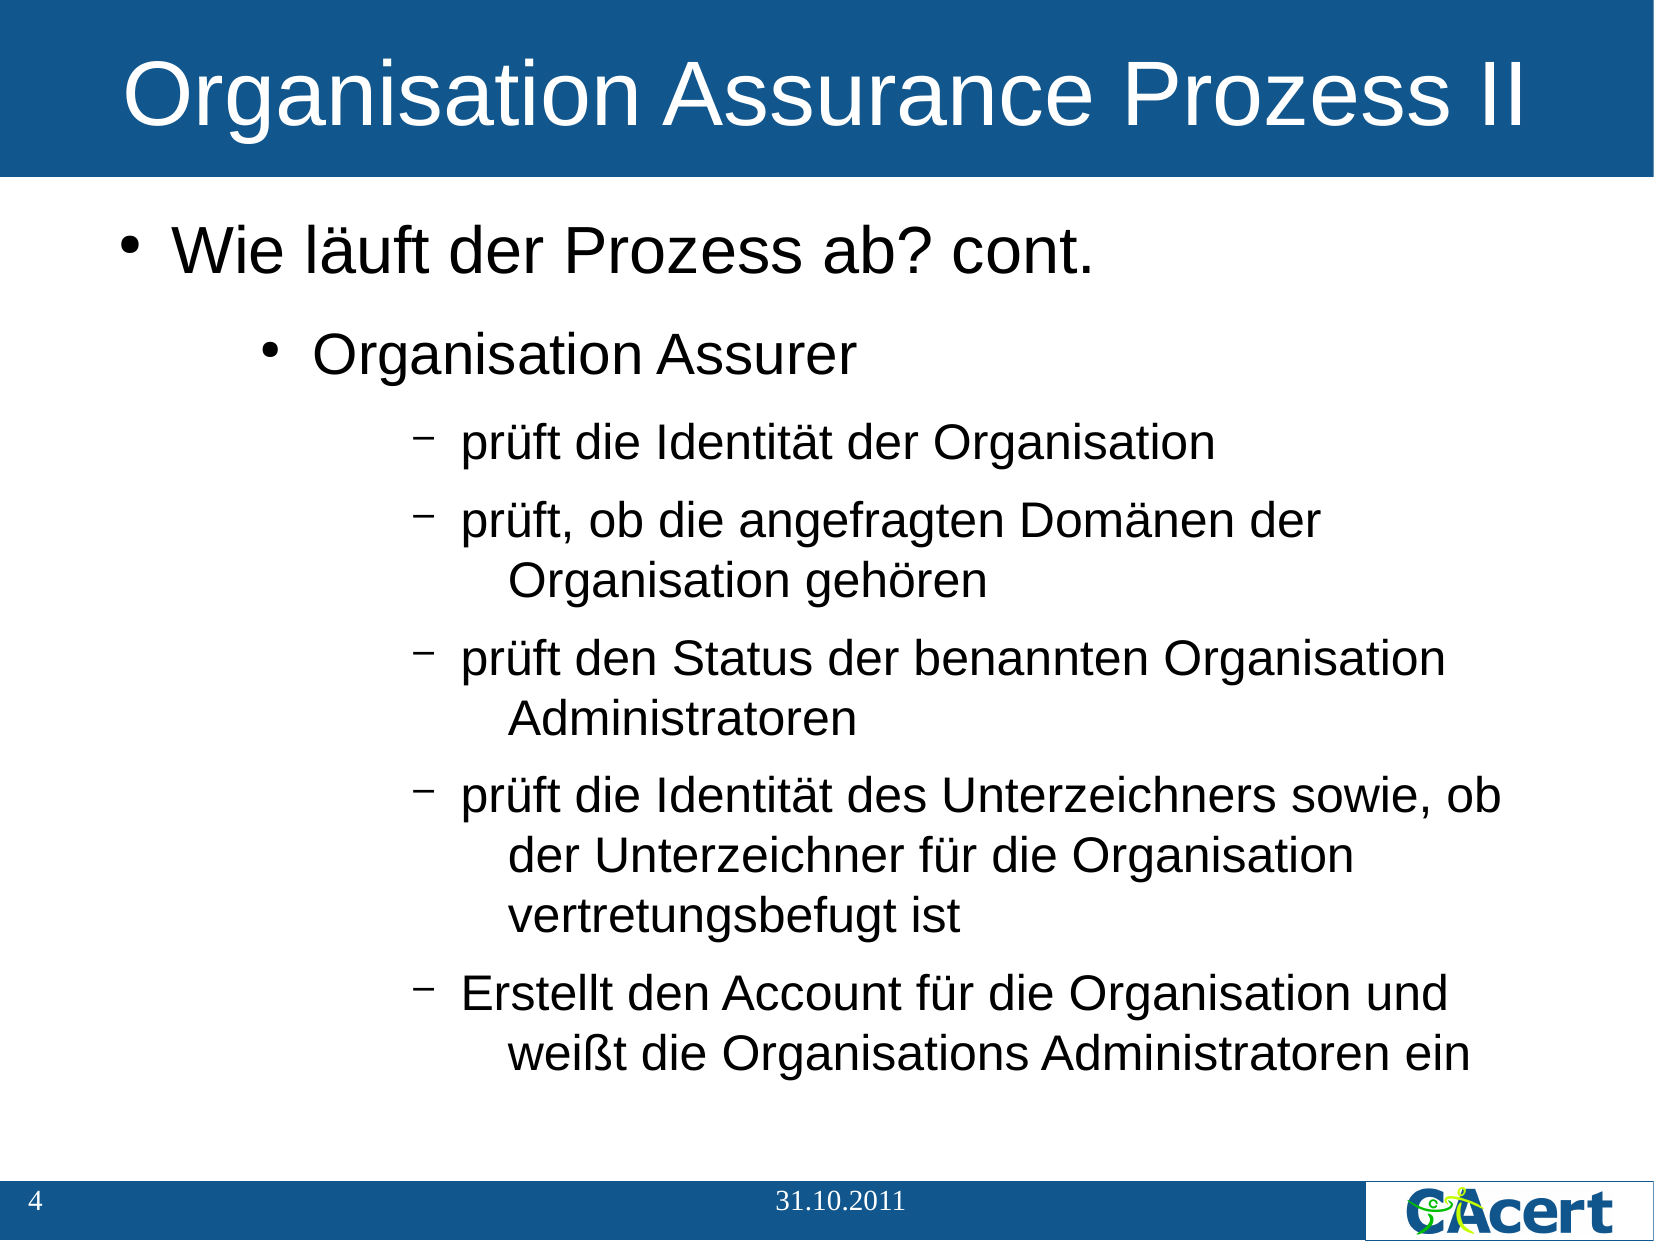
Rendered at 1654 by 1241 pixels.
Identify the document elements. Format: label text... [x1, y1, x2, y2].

text_box <Nummer> [28, 1181, 414, 1241]
picture [1406, 1186, 1613, 1235]
title Organisation Assurance Prozess II [82, 33, 1571, 144]
list Wie läuft der Prozess ab? cont. Organisation Assurer prüft die Identität der Organisation prüft, ob die angefragten Domänen der Organisation gehören prüft den Status der benannten Organisation Administratoren prüft die Identität des Unterzeichners sowie, ob der Unterzeichner für die Organisation vertretungsbefugt ist Erstellt den Account für die Organisation und weißt die Organisations Administratoren ein [82, 206, 1571, 1081]
text_box 31.10.2011 [648, 1181, 1034, 1241]
